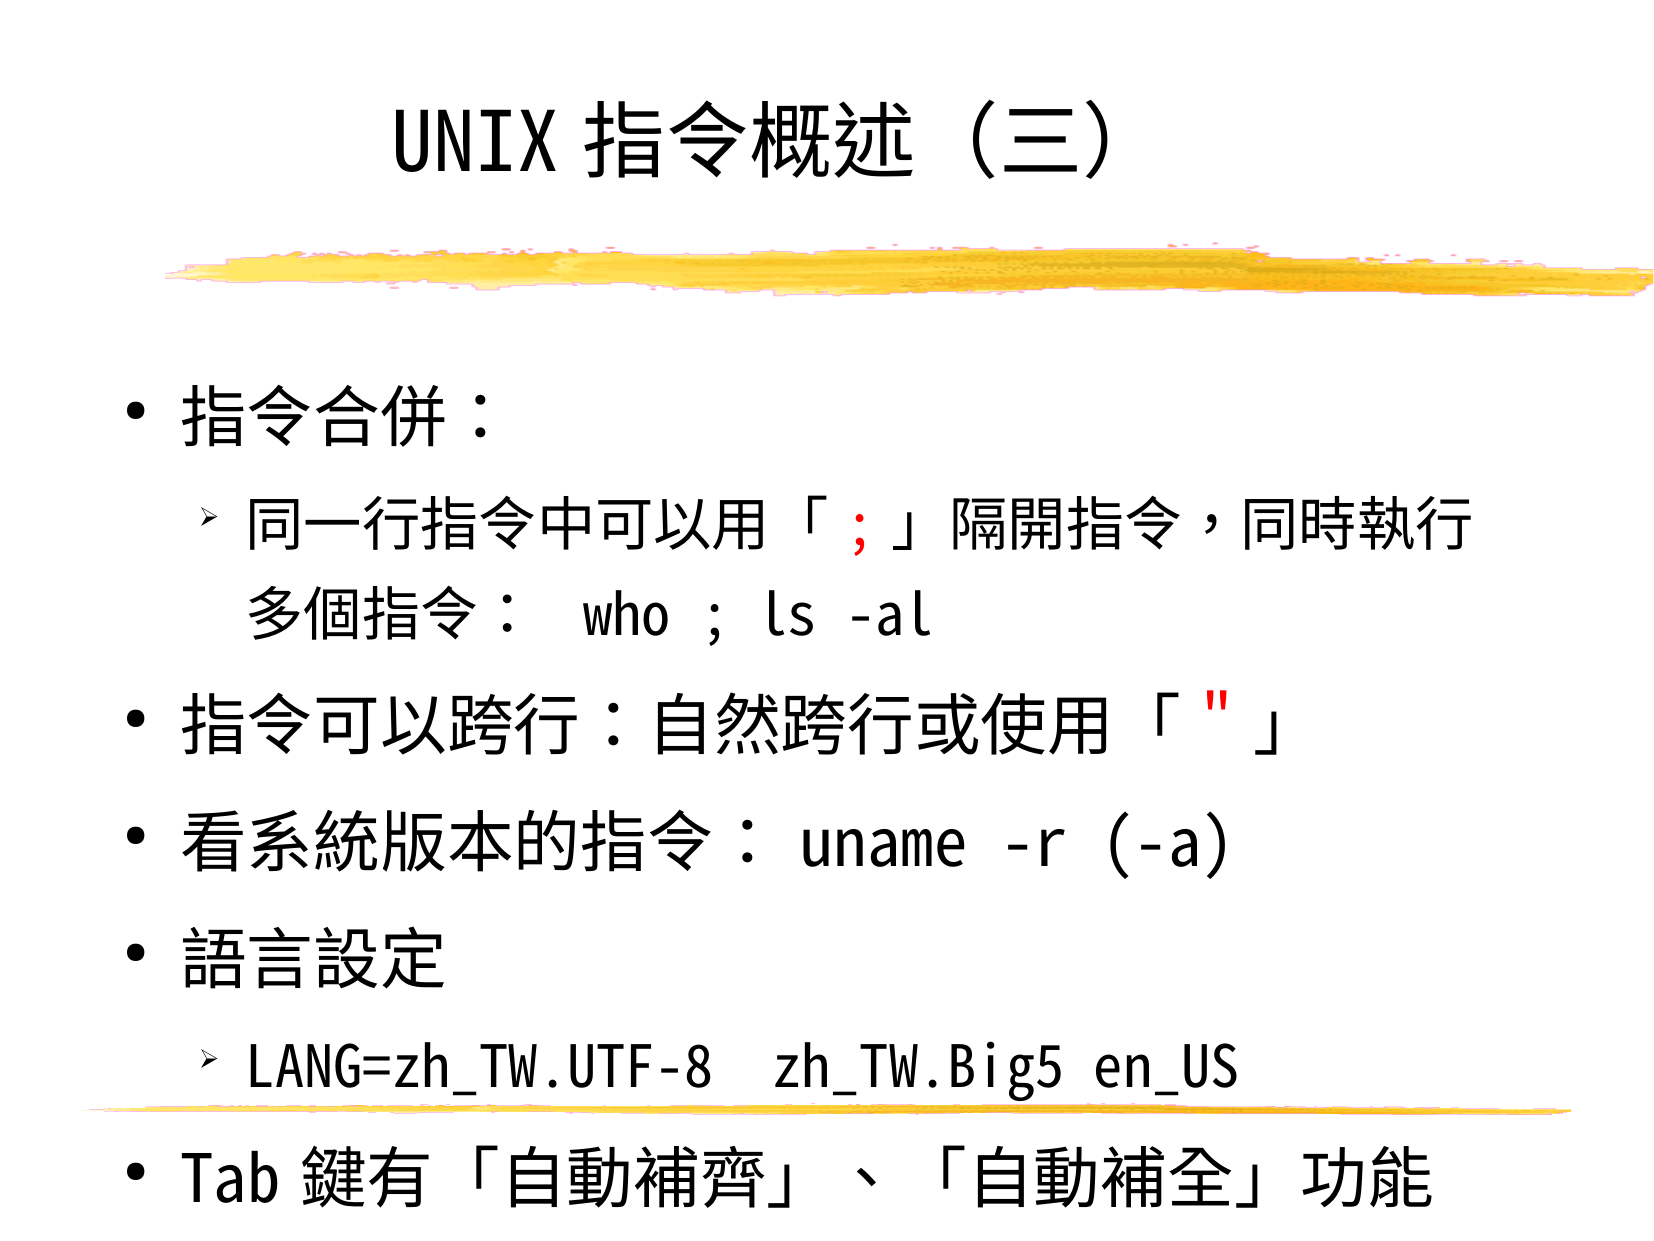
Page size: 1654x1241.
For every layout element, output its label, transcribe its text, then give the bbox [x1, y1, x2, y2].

picture [82, 1102, 1571, 1117]
picture [165, 237, 1654, 308]
list 指令合併： 同一行指令中可以用「;」隔開指令，同時執行多個指令： who ; ls -al 指令可以跨行：自然跨行或使用「"」 看系統版本的指令：uname -r (-a) 語言設定 LANG=zh_TW.UTF-8 zh_TW.Big5 en_US Tab鍵有「自動補齊」、「自動補全」功能 [124, 358, 1530, 1103]
title UNIX指令概述（三） [76, 28, 1482, 236]
